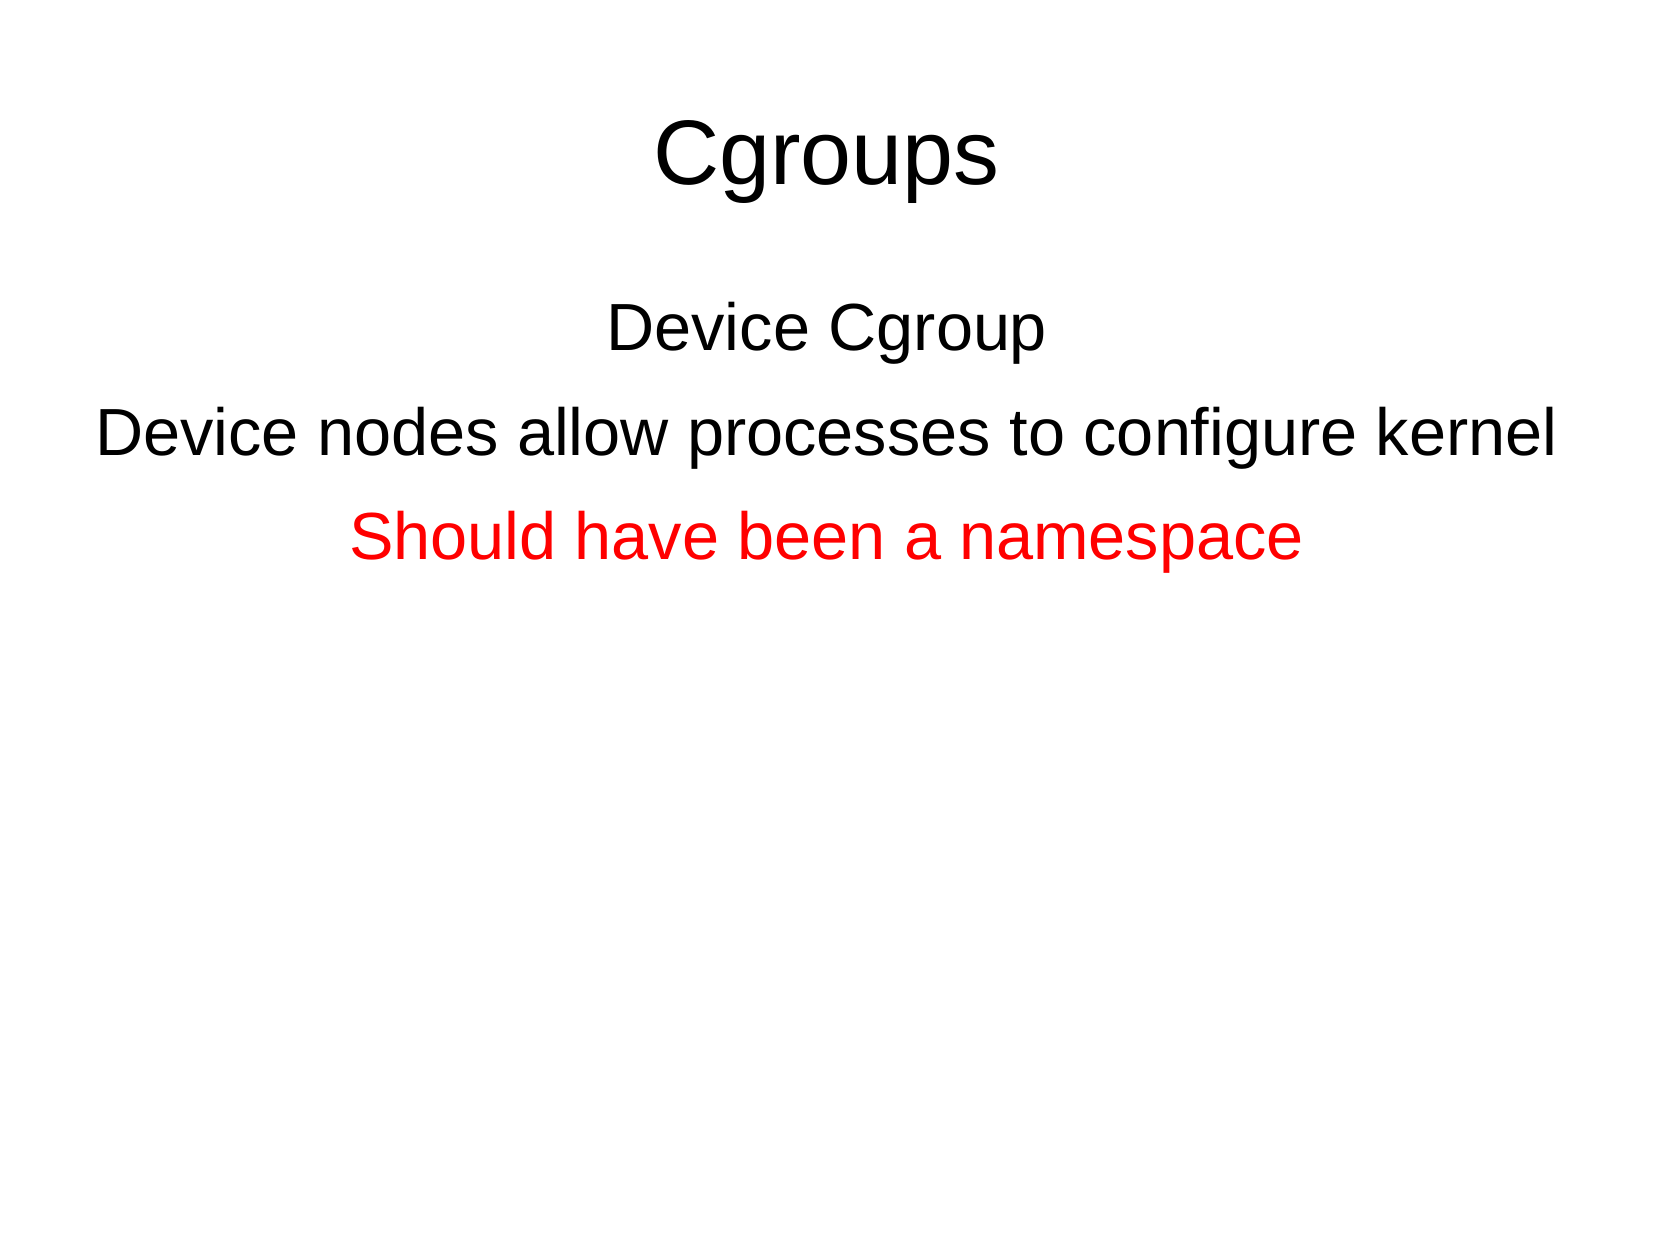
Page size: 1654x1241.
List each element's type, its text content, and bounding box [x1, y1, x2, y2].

list Device Cgroup Device nodes allow processes to configure kernel Should have been a namespace [82, 290, 1571, 1010]
title Cgroups [82, 49, 1571, 257]
